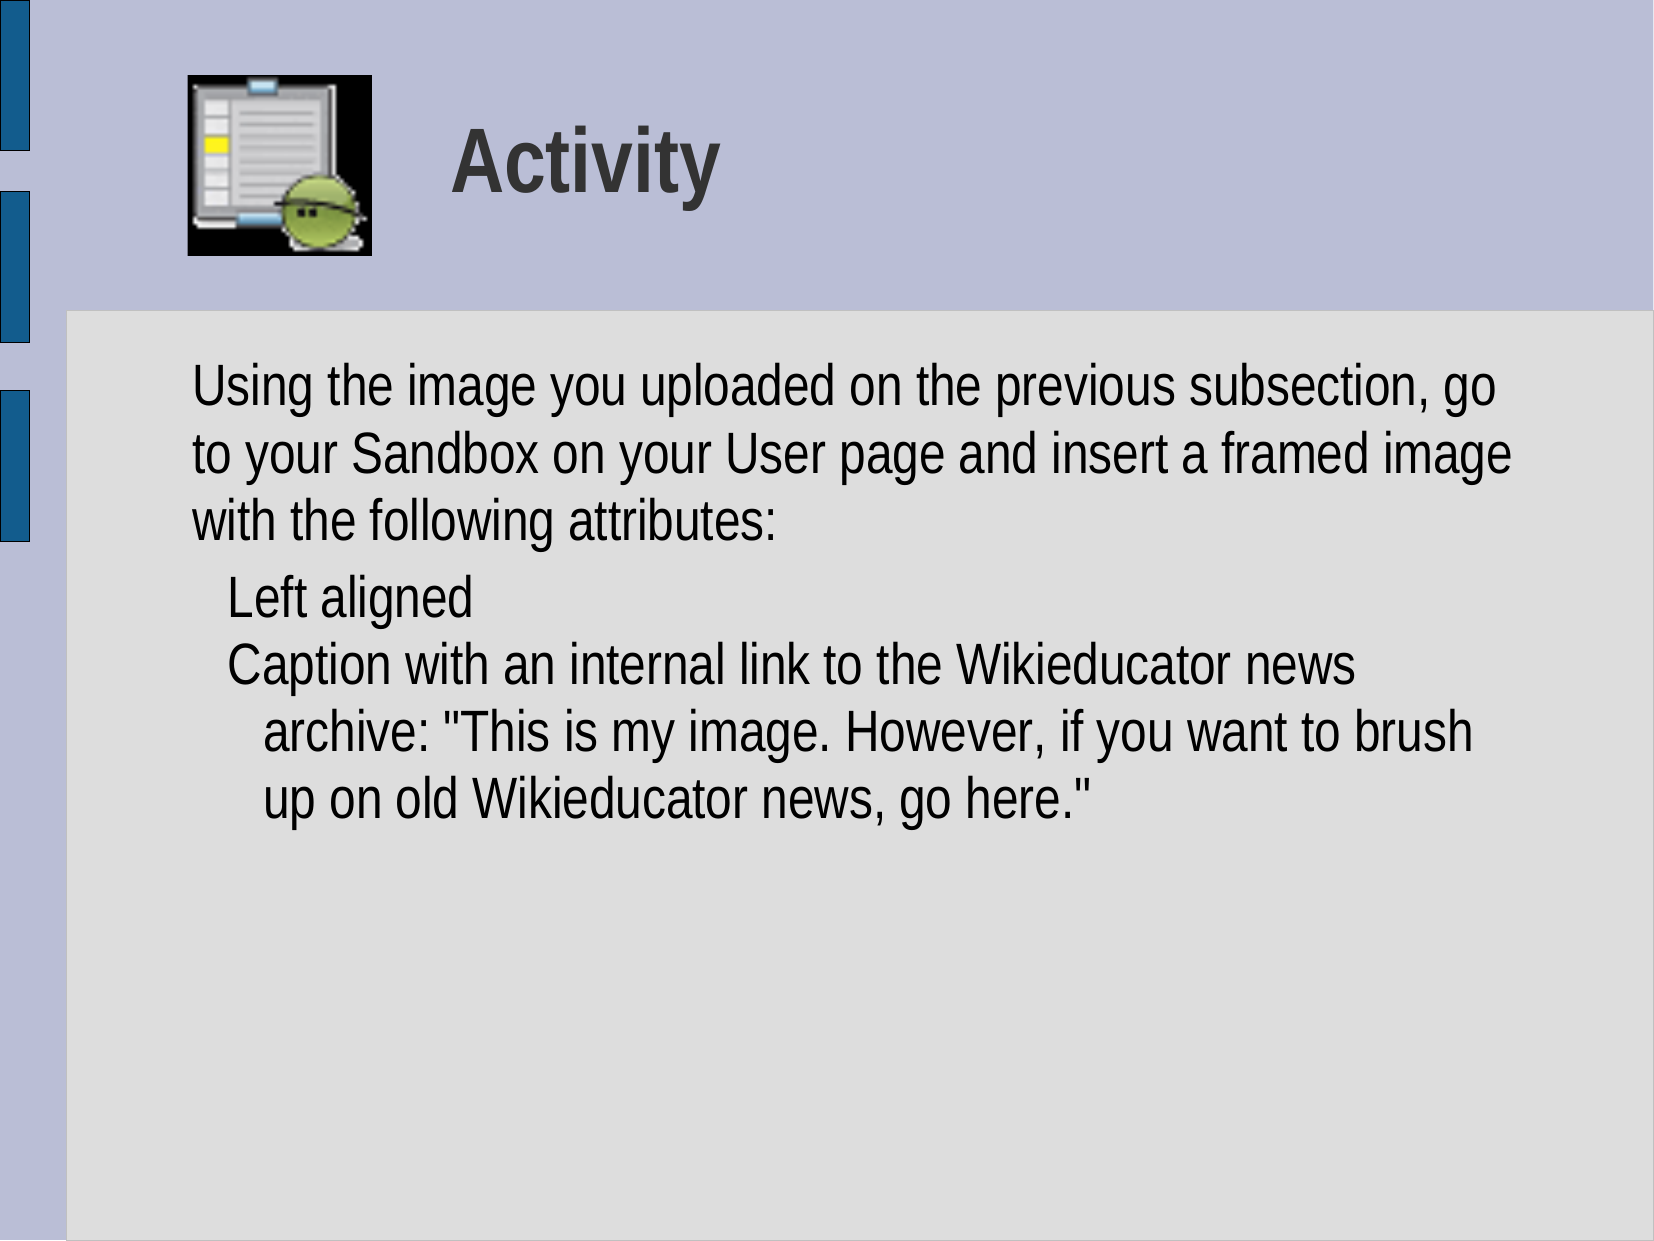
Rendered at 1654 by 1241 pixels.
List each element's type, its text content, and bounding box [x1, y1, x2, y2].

list Using the image you uploaded on the previous subsection, go to your Sandbox on your User page and insert a framed image with the following attributes: Left aligned Caption with an internal link to the Wikieducator news archive: "This is my image. However, if you want to brush up on old Wikieducator news, go here." [121, 344, 1534, 1127]
picture [187, 75, 376, 263]
title Activity [450, 55, 1534, 263]
